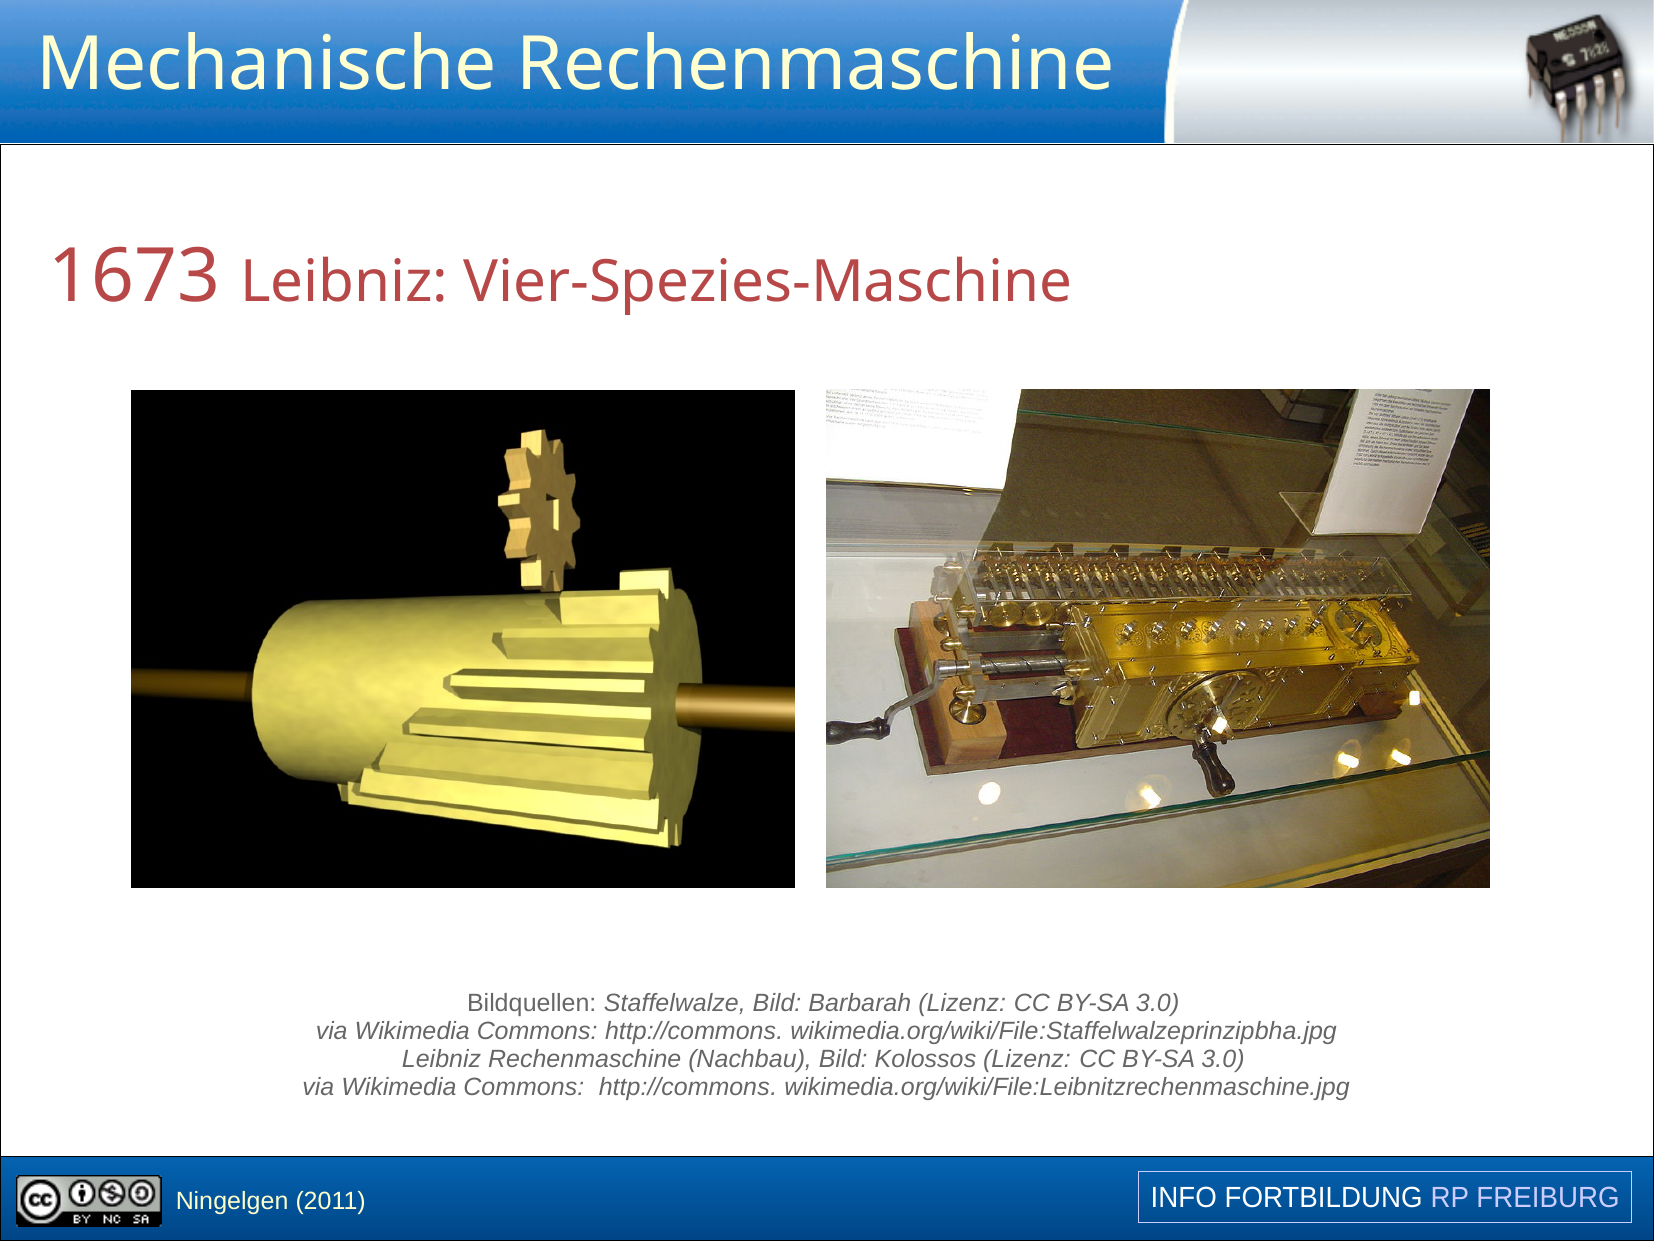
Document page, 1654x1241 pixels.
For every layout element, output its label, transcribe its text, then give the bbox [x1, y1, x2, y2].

title Mechanische Rechenmaschine [36, 7, 1490, 215]
picture [826, 389, 1490, 888]
text_box Bildquellen: Staffelwalze, Bild: Barbarah (Lizenz: CC BY-SA 3.0) via Wikimedia Commons: http://commons. wikimedia.org/wiki/File:Staffelwalzeprinzipbha.jpg Leibniz Rechenmaschine (Nachbau), Bild: Kolossos (Lizenz: CC BY-SA 3.0) via Wikimedia Commons: http://commons. wikimedia.org/wiki/File:Leibnitzrechenmaschine.jpg [0, 980, 1654, 1109]
text_box 1673 Leibniz: Vier-Spezies-Maschine [48, 192, 1517, 354]
picture [16, 1175, 162, 1227]
picture [0, 0, 1654, 143]
picture [131, 390, 795, 888]
